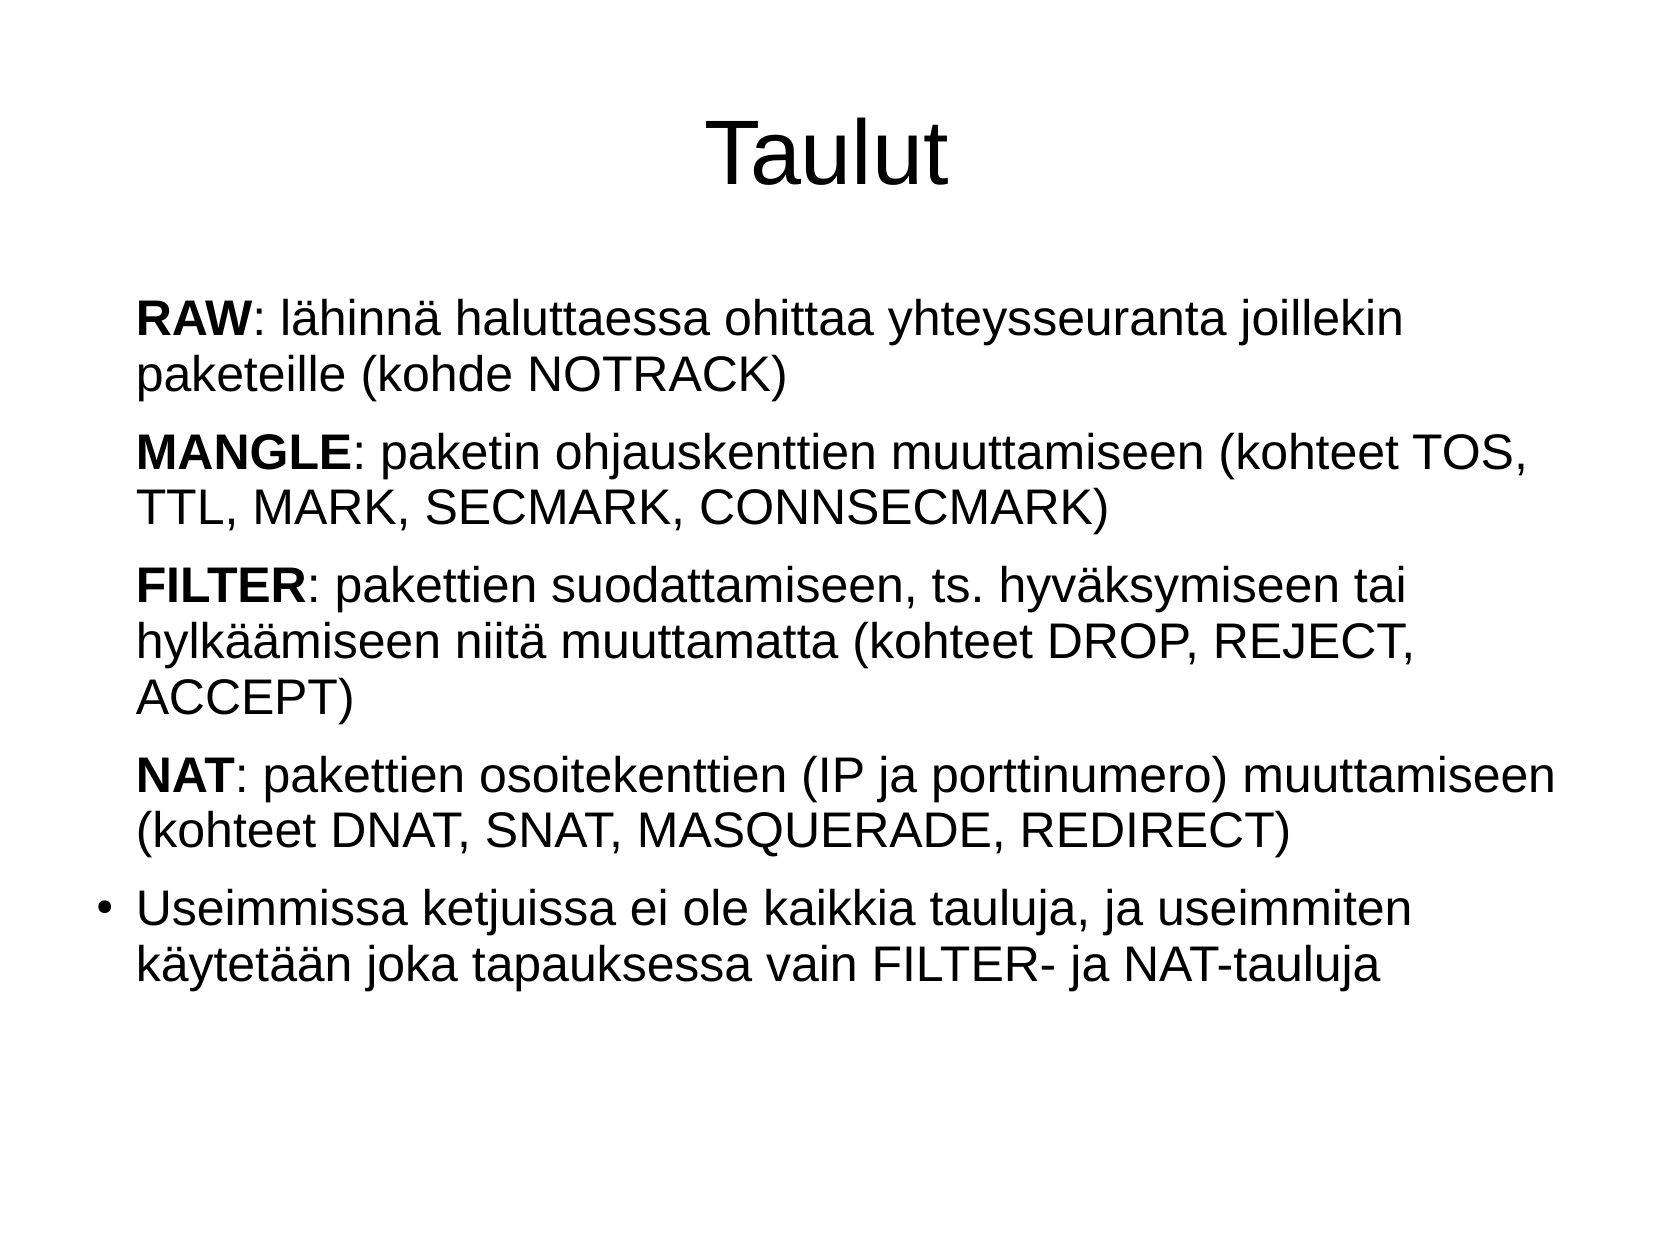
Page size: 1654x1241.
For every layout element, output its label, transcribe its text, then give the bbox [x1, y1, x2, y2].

list RAW: lähinnä haluttaessa ohittaa yhteysseuranta joillekin paketeille (kohde NOTRACK) MANGLE: paketin ohjauskenttien muuttamiseen (kohteet TOS, TTL, MARK, SECMARK, CONNSECMARK) FILTER: pakettien suodattamiseen, ts. hyväksymiseen tai hylkäämiseen niitä muuttamatta (kohteet DROP, REJECT, ACCEPT) NAT: pakettien osoitekenttien (IP ja porttinumero) muuttamiseen (kohteet DNAT, SNAT, MASQUERADE, REDIRECT) Useimmissa ketjuissa ei ole kaikkia tauluja, ja useimmiten käytetään joka tapauksessa vain FILTER- ja NAT-tauluja [82, 290, 1571, 1010]
title Taulut [82, 49, 1571, 257]
